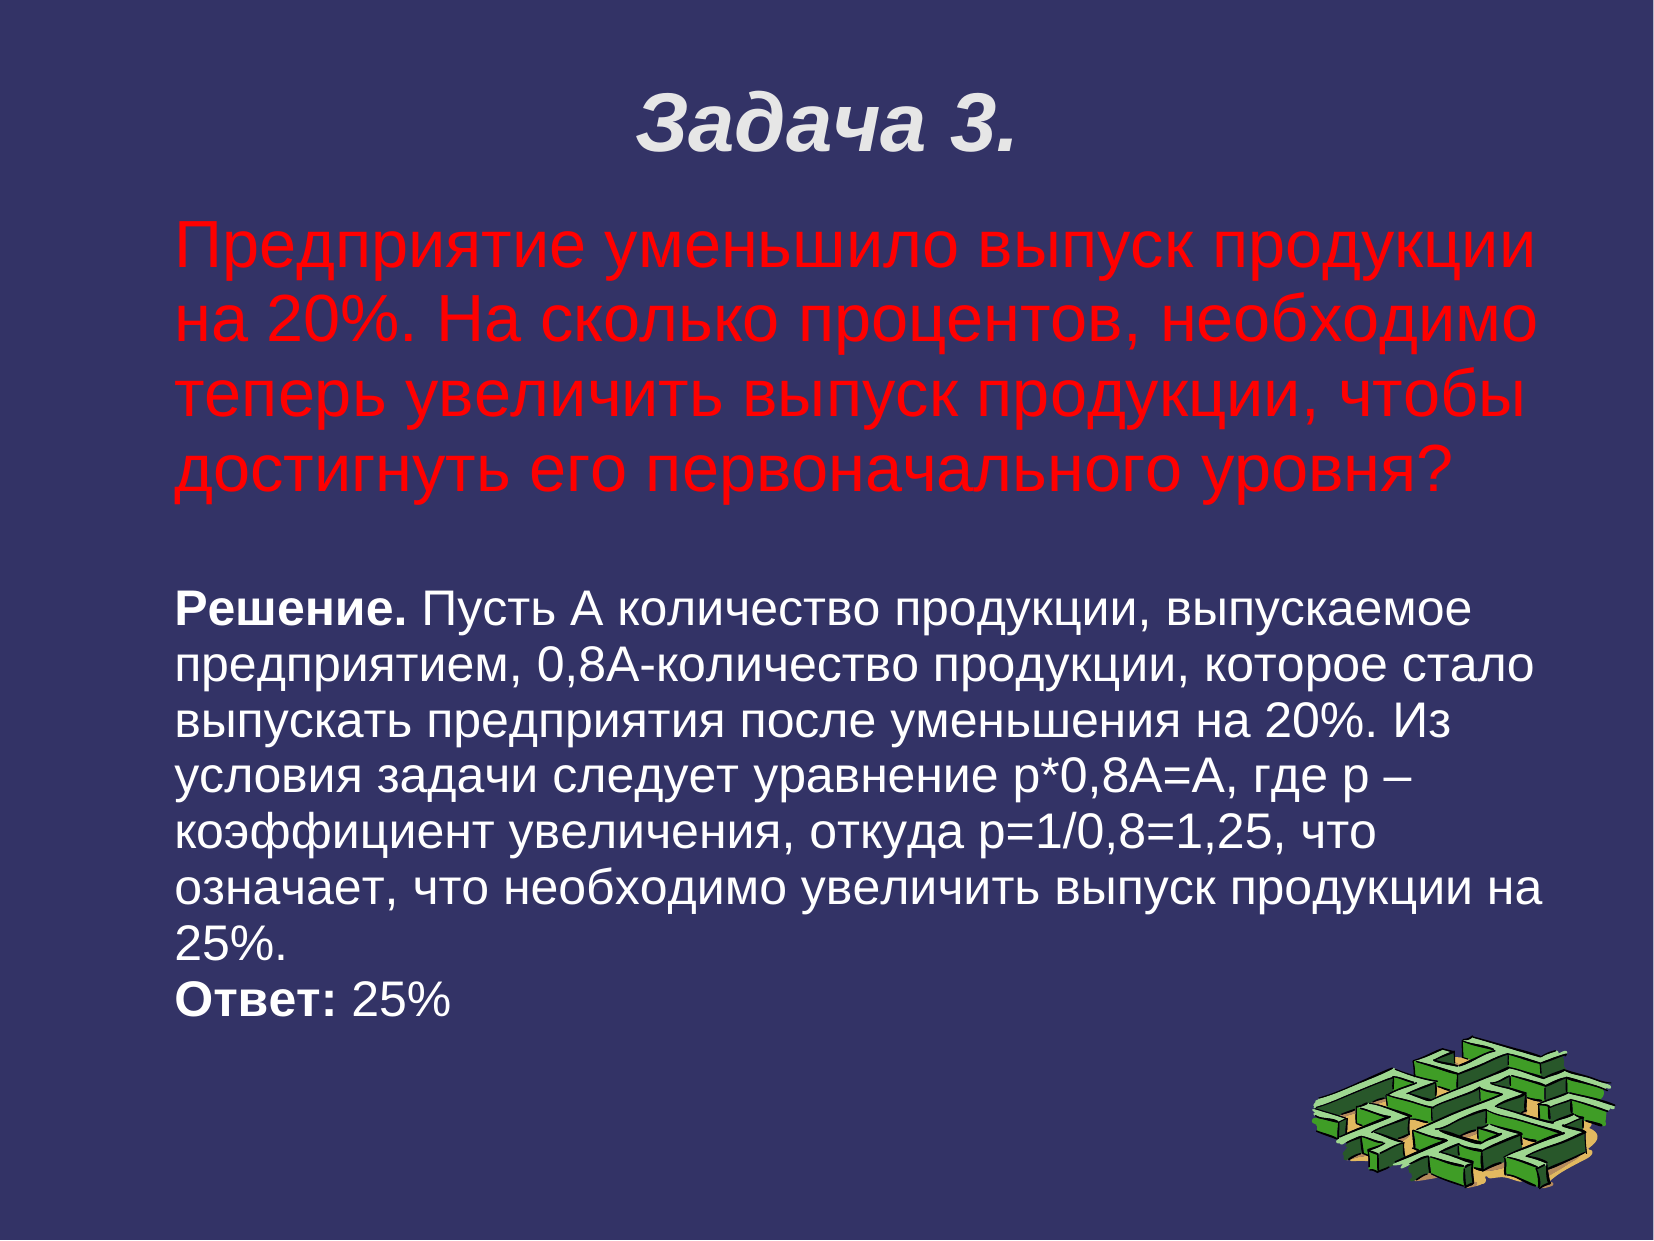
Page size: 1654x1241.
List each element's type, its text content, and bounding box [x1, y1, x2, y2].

title Задача 3. [121, 26, 1534, 219]
list Предприятие уменьшило выпуск продукции на 20%. На сколько процентов, необходимо теперь увеличить выпуск продукции, чтобы достигнуть его первоначального уровня? Решение. Пусть А количество продукции, выпускаемое предприятием, 0,8А-количество продукции, которое стало выпускать предприятия после уменьшения на 20%. Из условия задачи следует уравнение р*0,8А=А, где р –коэффициент увеличения, откуда р=1/0,8=1,25, что означает, что необходимо увеличить выпуск продукции на 25%. Ответ: 25% [174, 206, 1565, 1030]
